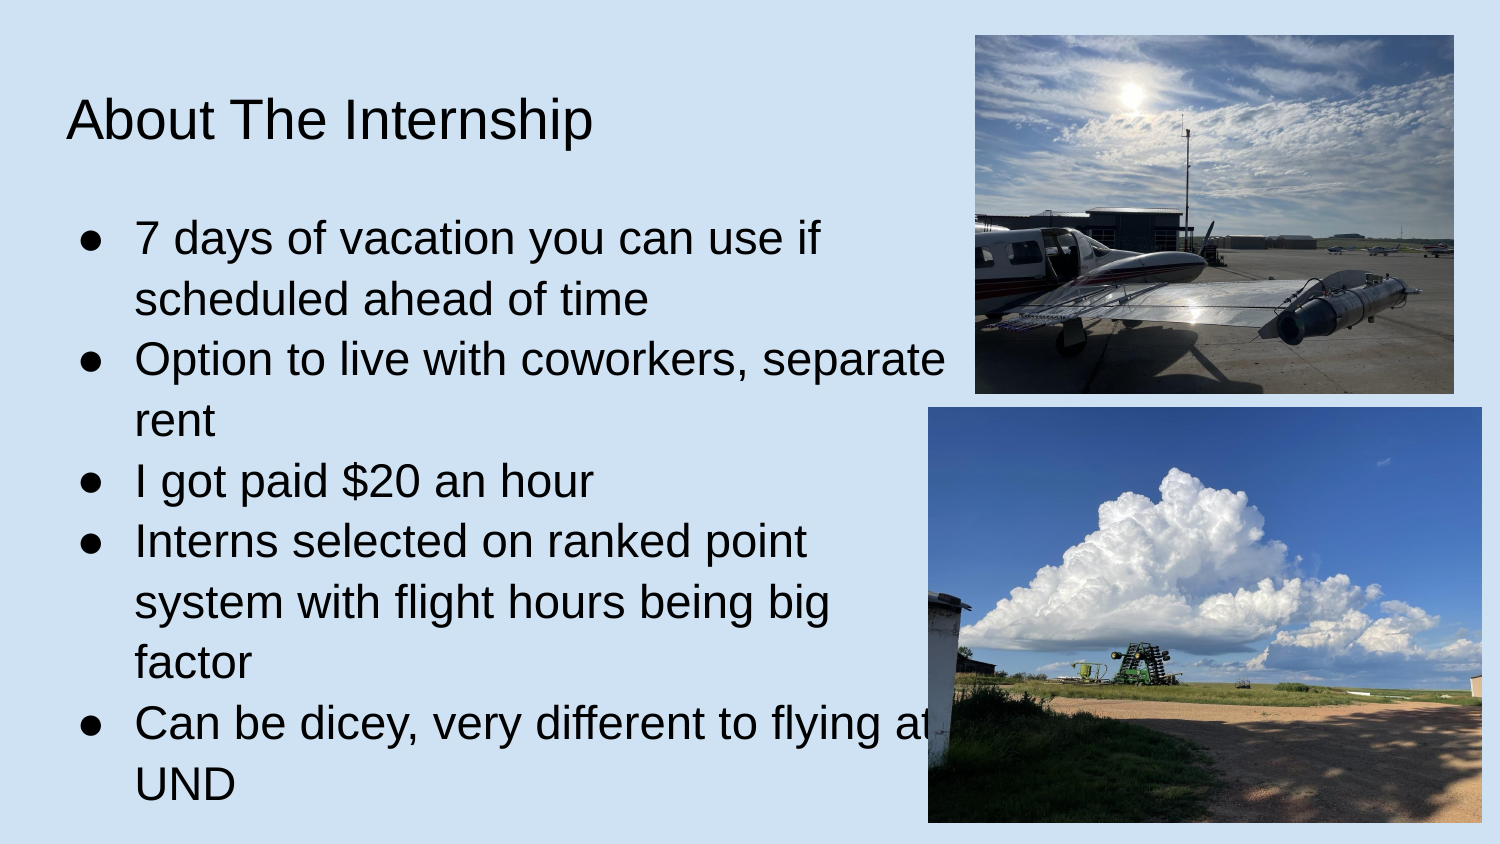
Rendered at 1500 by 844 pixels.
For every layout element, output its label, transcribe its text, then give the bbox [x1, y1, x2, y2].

picture [928, 407, 1482, 823]
title About The Internship [51, 72, 975, 167]
picture [975, 35, 1454, 395]
list 7 days of vacation you can use if scheduled ahead of time Option to live with coworkers, separate rent I got paid $20 an hour Interns selected on ranked point system with flight hours being big factor Can be dicey, very different to flying at UND [51, 189, 967, 832]
